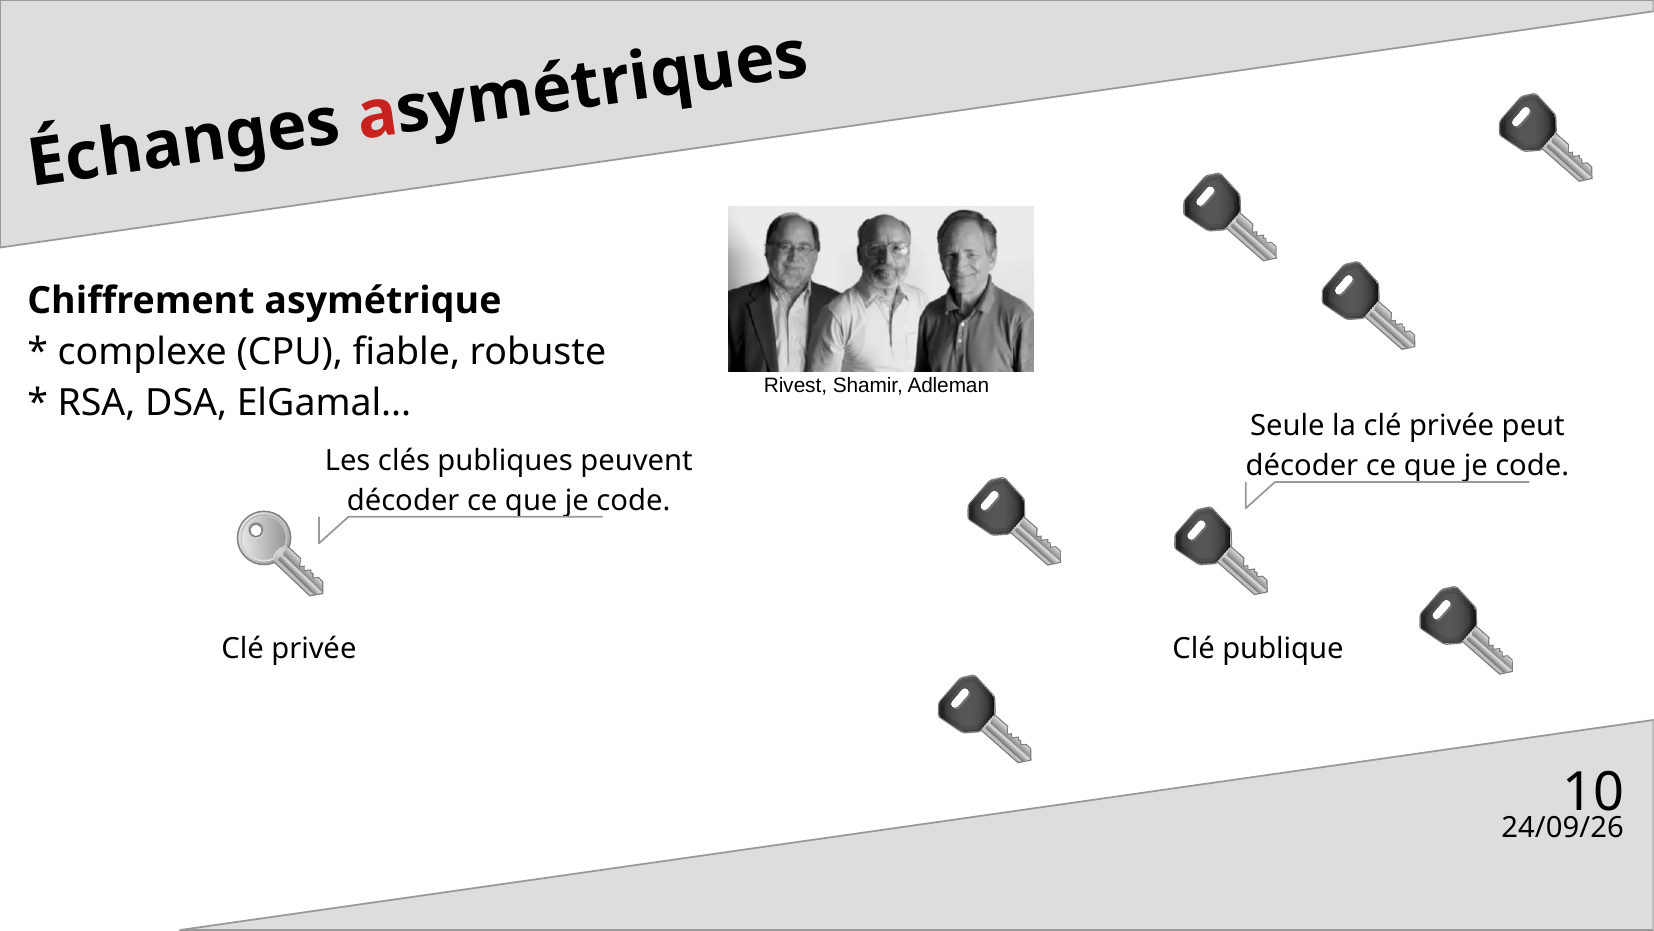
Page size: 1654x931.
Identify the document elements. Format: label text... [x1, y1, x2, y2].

picture [728, 206, 1034, 372]
text_box Clé publique [1157, 620, 1324, 675]
picture [1181, 168, 1279, 266]
text_box Clé privée [206, 620, 372, 675]
title Échanges asymétriques [16, 0, 1501, 239]
picture [1172, 501, 1270, 600]
picture [1496, 88, 1595, 187]
picture [965, 472, 1063, 571]
picture [230, 503, 330, 603]
text_box Chiffrement asymétrique * complexe (CPU), fiable, robuste * RSA, DSA, ElGamal... [12, 265, 768, 434]
picture [935, 670, 1034, 768]
text_box Rivest, Shamir, Adleman [768, 366, 1004, 405]
picture [1319, 256, 1418, 355]
picture [1417, 581, 1515, 680]
text_box Les clés publiques peuvent décoder ce que je code. [318, 434, 675, 527]
text_box Seule la clé privée peut décoder ce que je code. [1239, 396, 1596, 492]
picture [320, 527, 330, 540]
